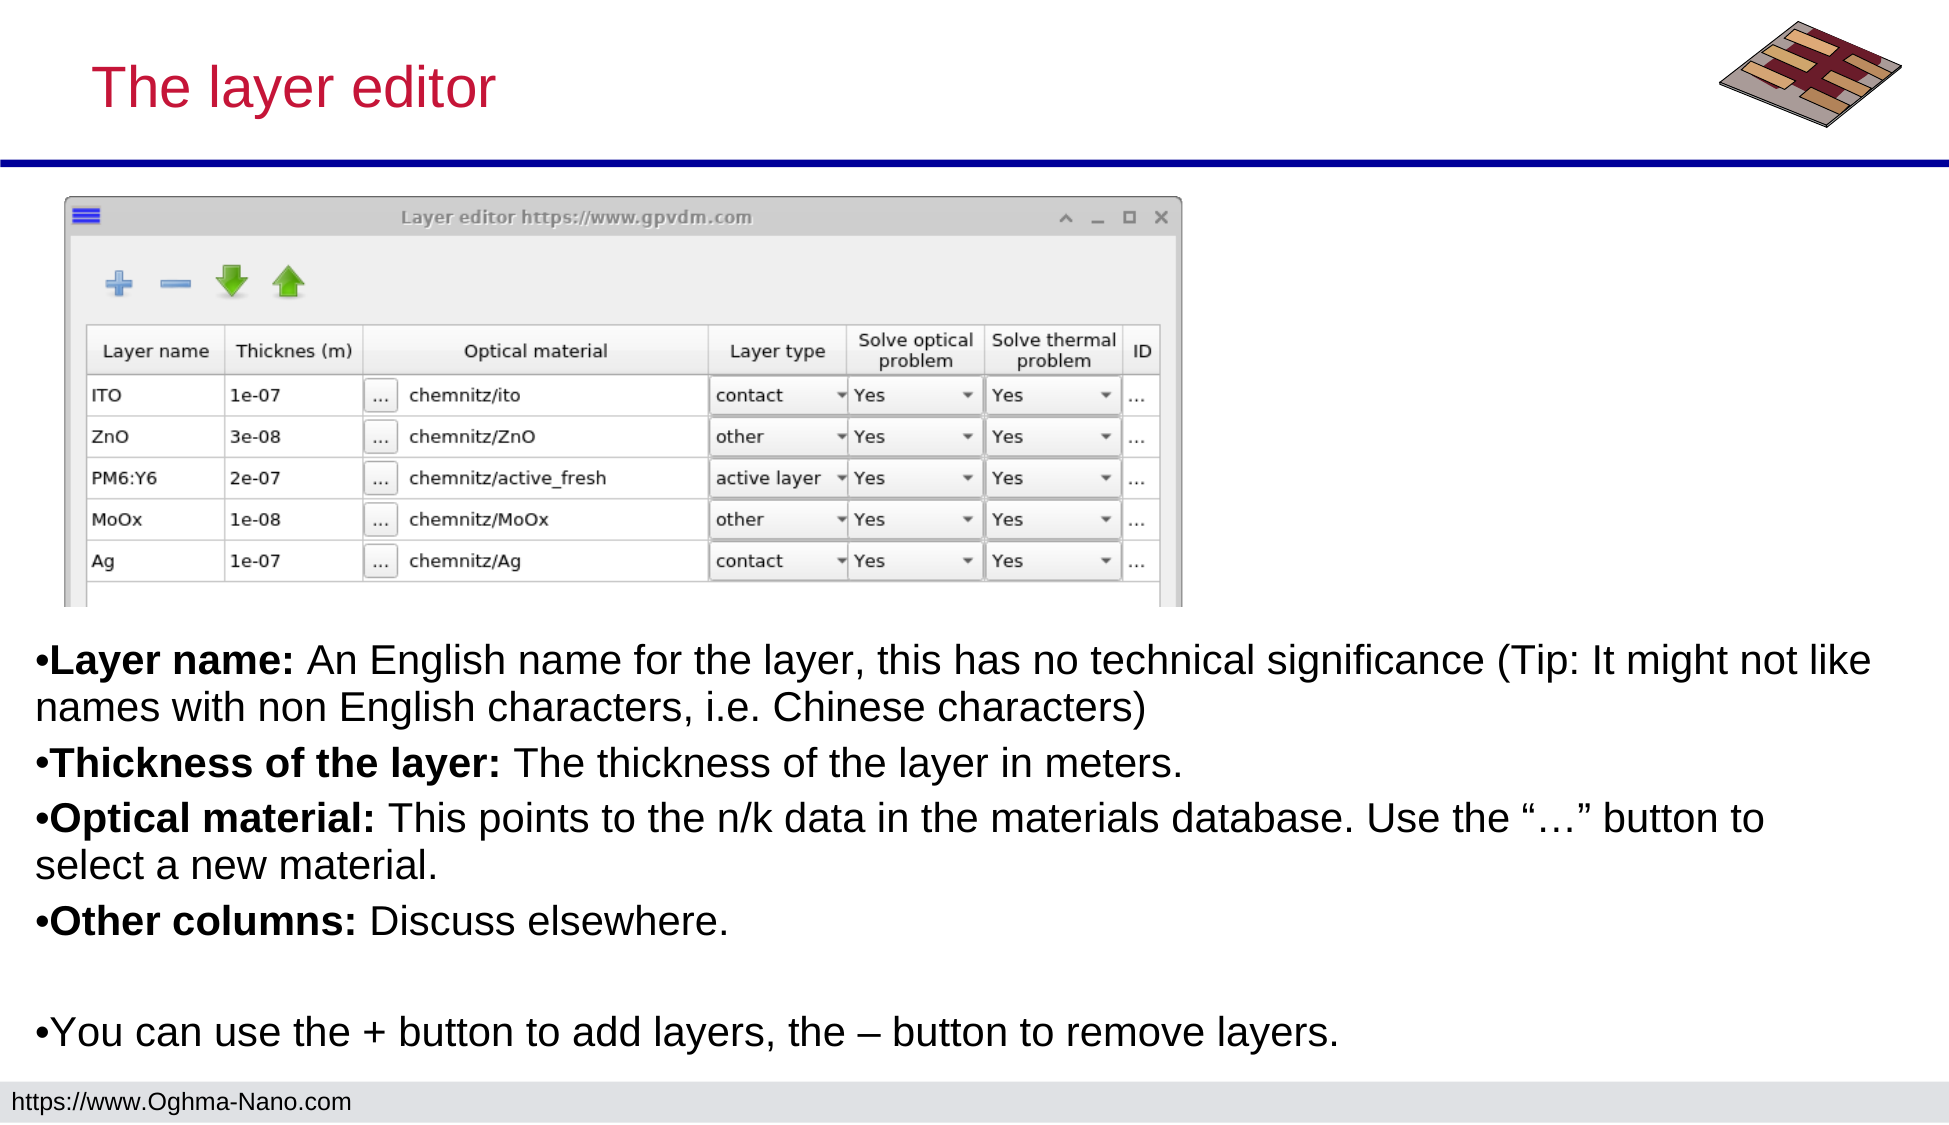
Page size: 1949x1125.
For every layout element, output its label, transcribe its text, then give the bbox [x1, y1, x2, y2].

picture [64, 196, 1183, 607]
list Layer name: An English name for the layer, this has no technical significance (Tip: It might not like names with non English characters, i.e. Chinese characters) Thickness of the layer: The thickness of the layer in meters. Optical material: This points to the n/k data in the materials database. Use the “…” button to select a new material. Other columns: Discuss elsewhere. You can use the + button to add layers, the – button to remove layers. [34, 636, 1880, 1056]
title The layer editor [76, 34, 1685, 140]
